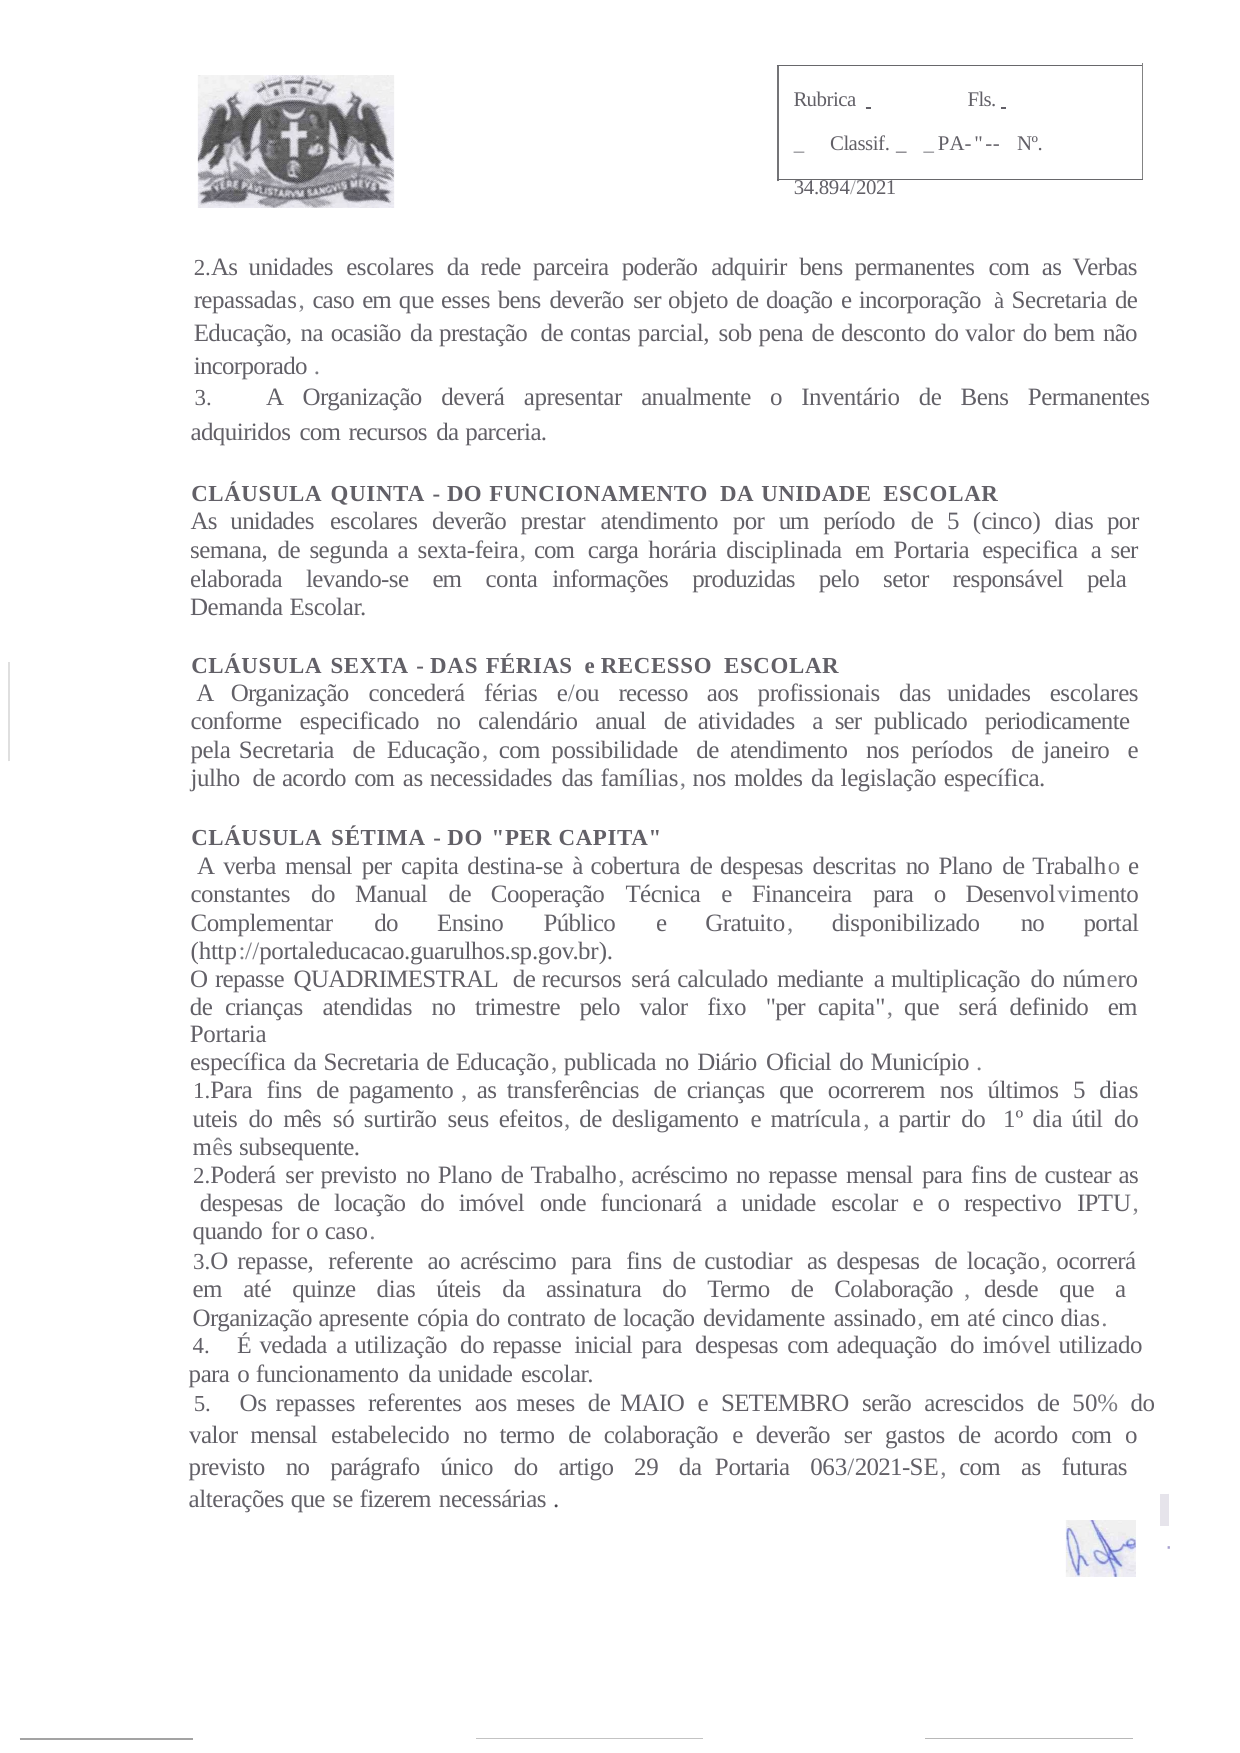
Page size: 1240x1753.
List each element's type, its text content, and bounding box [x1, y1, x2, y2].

text_box [198, 76, 394, 208]
text_box [1066, 1526, 1136, 1576]
text_box As unidades escolares da rede parceira poderão adquirir bens permanentes com as Verbas repassadas, caso em que esses bens deverão ser objeto de doação e incorporação à Secretaria de Educação, na ocasião da prestação de contas parcial, sob pena de desconto do valor do bem não incorporado . A Organização deverá apresentar anualmente o Inventário de Bens Permanentes adquiridos com recursos da parceria. CLÁUSULA QUINTA - DO FUNCIONAMENTO DA UNIDADE ESCOLAR As unidades escolares deverão prestar atendimento por um período de 5 (cinco) dias por semana, de segunda a sexta-feira, com carga horária disciplinada em Portaria especifica a ser elaborada levando-se em conta informações produzidas pelo setor responsável pela Demanda Escolar. CLÁUSULA SEXTA - DAS FÉRIAS e RECESSO ESCOLAR A Organização concederá férias e/ou recesso aos profissionais das unidades escolares conforme especificado no calendário anual de atividades a ser publicado periodicamente pela Secretaria de Educação, com possibilidade de atendimento nos períodos de janeiro e julho de acordo com as necessidades das famílias, nos moldes da legislação específica. CLÁUSULA SÉTIMA - DO "PER CAPITA" A verba mensal per capita destina-se à cobertura de despesas descritas no Plano de Trabalho e constantes do Manual de Cooperação Técnica e Financeira para o Desenvolvimento Complementar do Ensino Público e Gratuito, disponibilizado no portal (http://portaleducacao.guarulhos.sp.gov.br). O repasse QUADRIMESTRAL de recursos será calculado mediante a multiplicação do número de crianças atendidas no trimestre pelo valor fixo "per capita", que será definido em Portaria específica da Secretaria de Educação, publicada no Diário Oficial do Município . Para fins de pagamento , as transferências de crianças que ocorrerem nos últimos 5 dias uteis do mês só surtirão seus efeitos, de desligamento e matrícula, a partir do 1º dia útil do mês subsequente. Poderá ser previsto no Plano de Trabalho, acréscimo no repasse mensal para fins de custear as despesas de locação do imóvel onde funcionará a unidade escolar e o respectivo IPTU, quando for o caso. O repasse, referente ao acréscimo para fins de custodiar as despesas de locação, ocorrerá em até quinze dias úteis da assinatura do Termo de Colaboração , desde que a Organização apresente cópia do contrato de locação devidamente assinado, em até cinco dias. É vedada a utilização do repasse inicial para despesas com adequação do imóvel utilizado para o funcionamento da unidade escolar. Os repasses referentes aos meses de MAIO e SETEMBRO serão acrescidos de 50% do valor mensal estabelecido no termo de colaboração e deverão ser gastos de acordo com o previsto no parágrafo único do artigo 29 da Portaria 063/2021-SE, com as futuras alterações que se fizerem necessárias . · [186, 246, 1174, 1526]
text_box Rubrica Fls. _ Classif. __PA-"-- Nº. 34.894/2021 [777, 65, 1143, 180]
